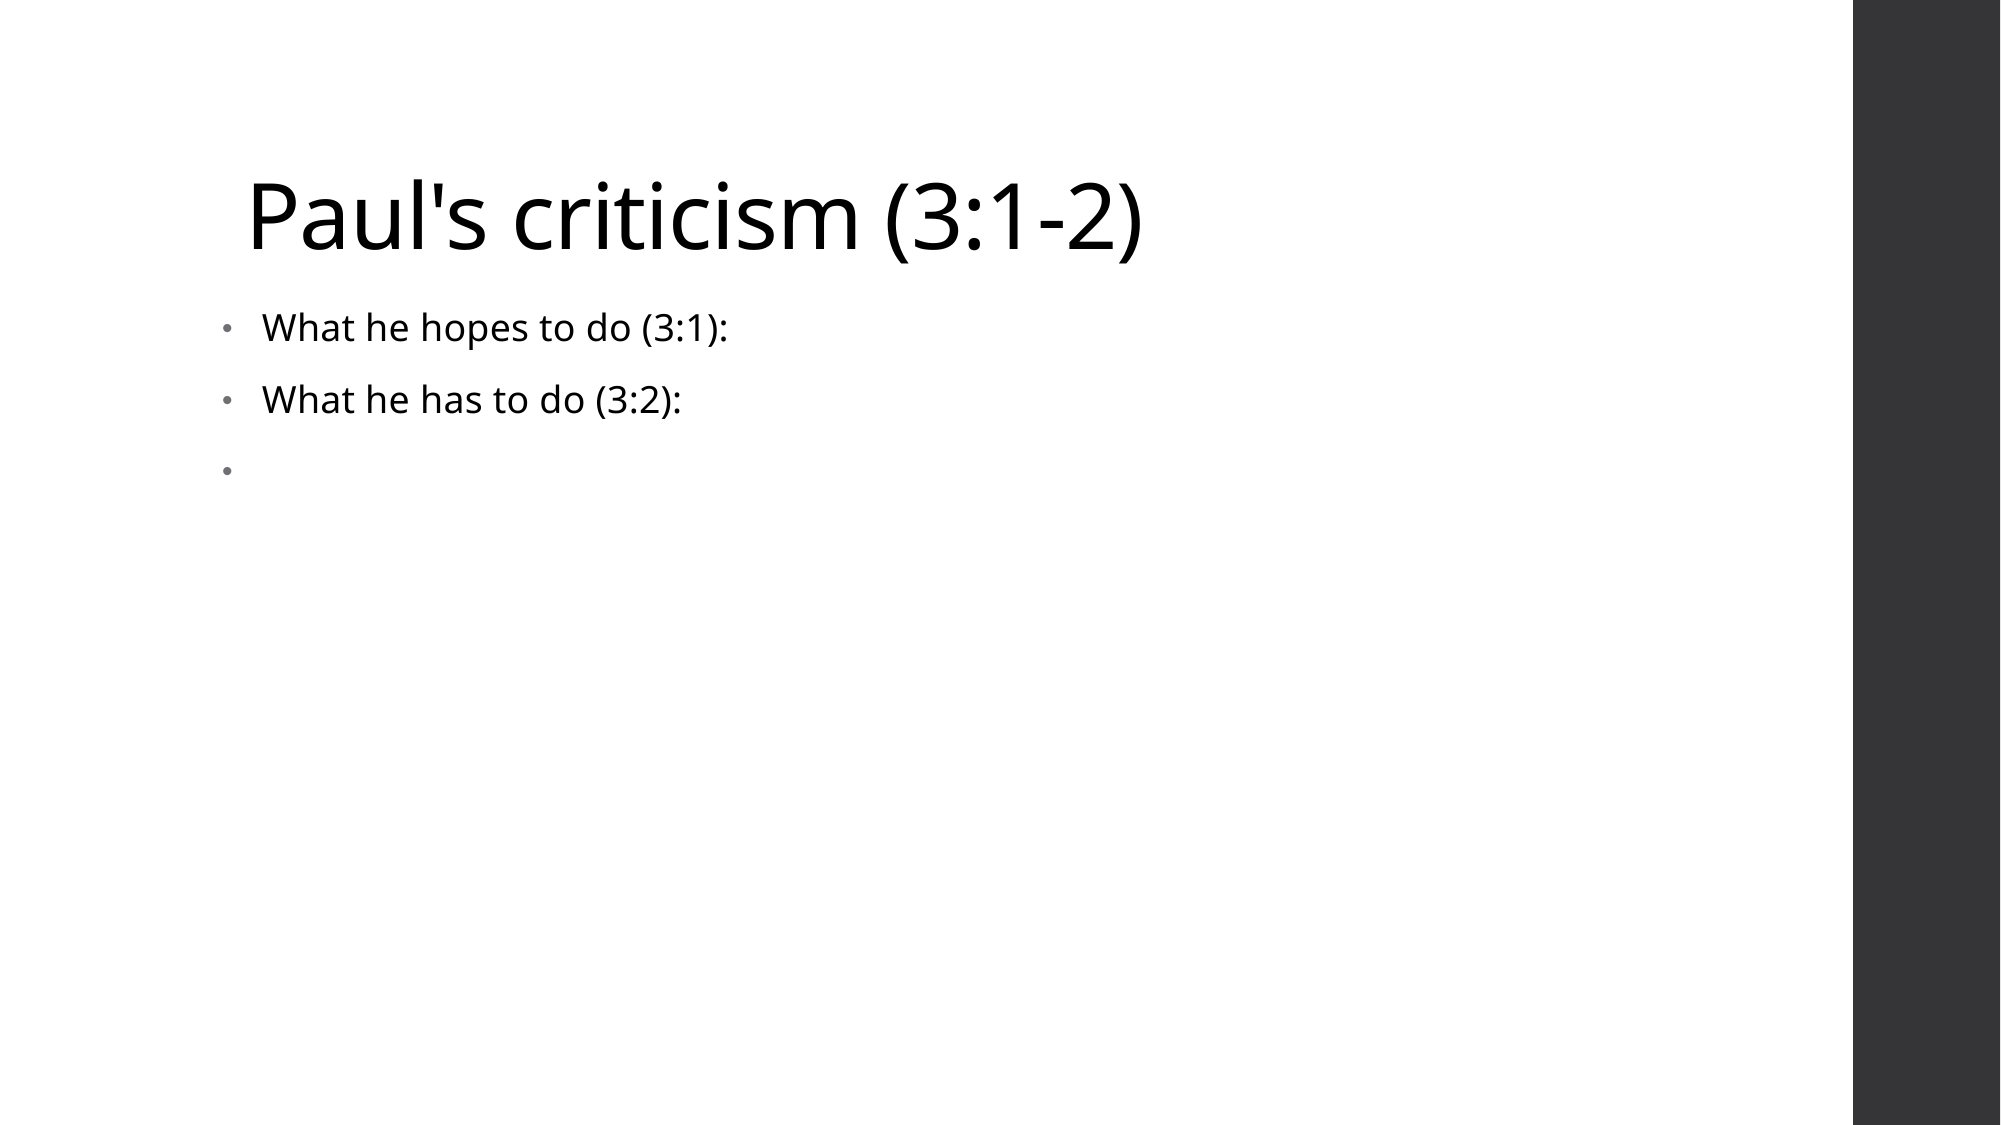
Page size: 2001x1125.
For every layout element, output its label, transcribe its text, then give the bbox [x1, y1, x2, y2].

title Paul's criticism (3:1-2) [206, 60, 1797, 278]
list What he hopes to do (3:1): What he has to do (3:2): [206, 299, 1617, 1014]
